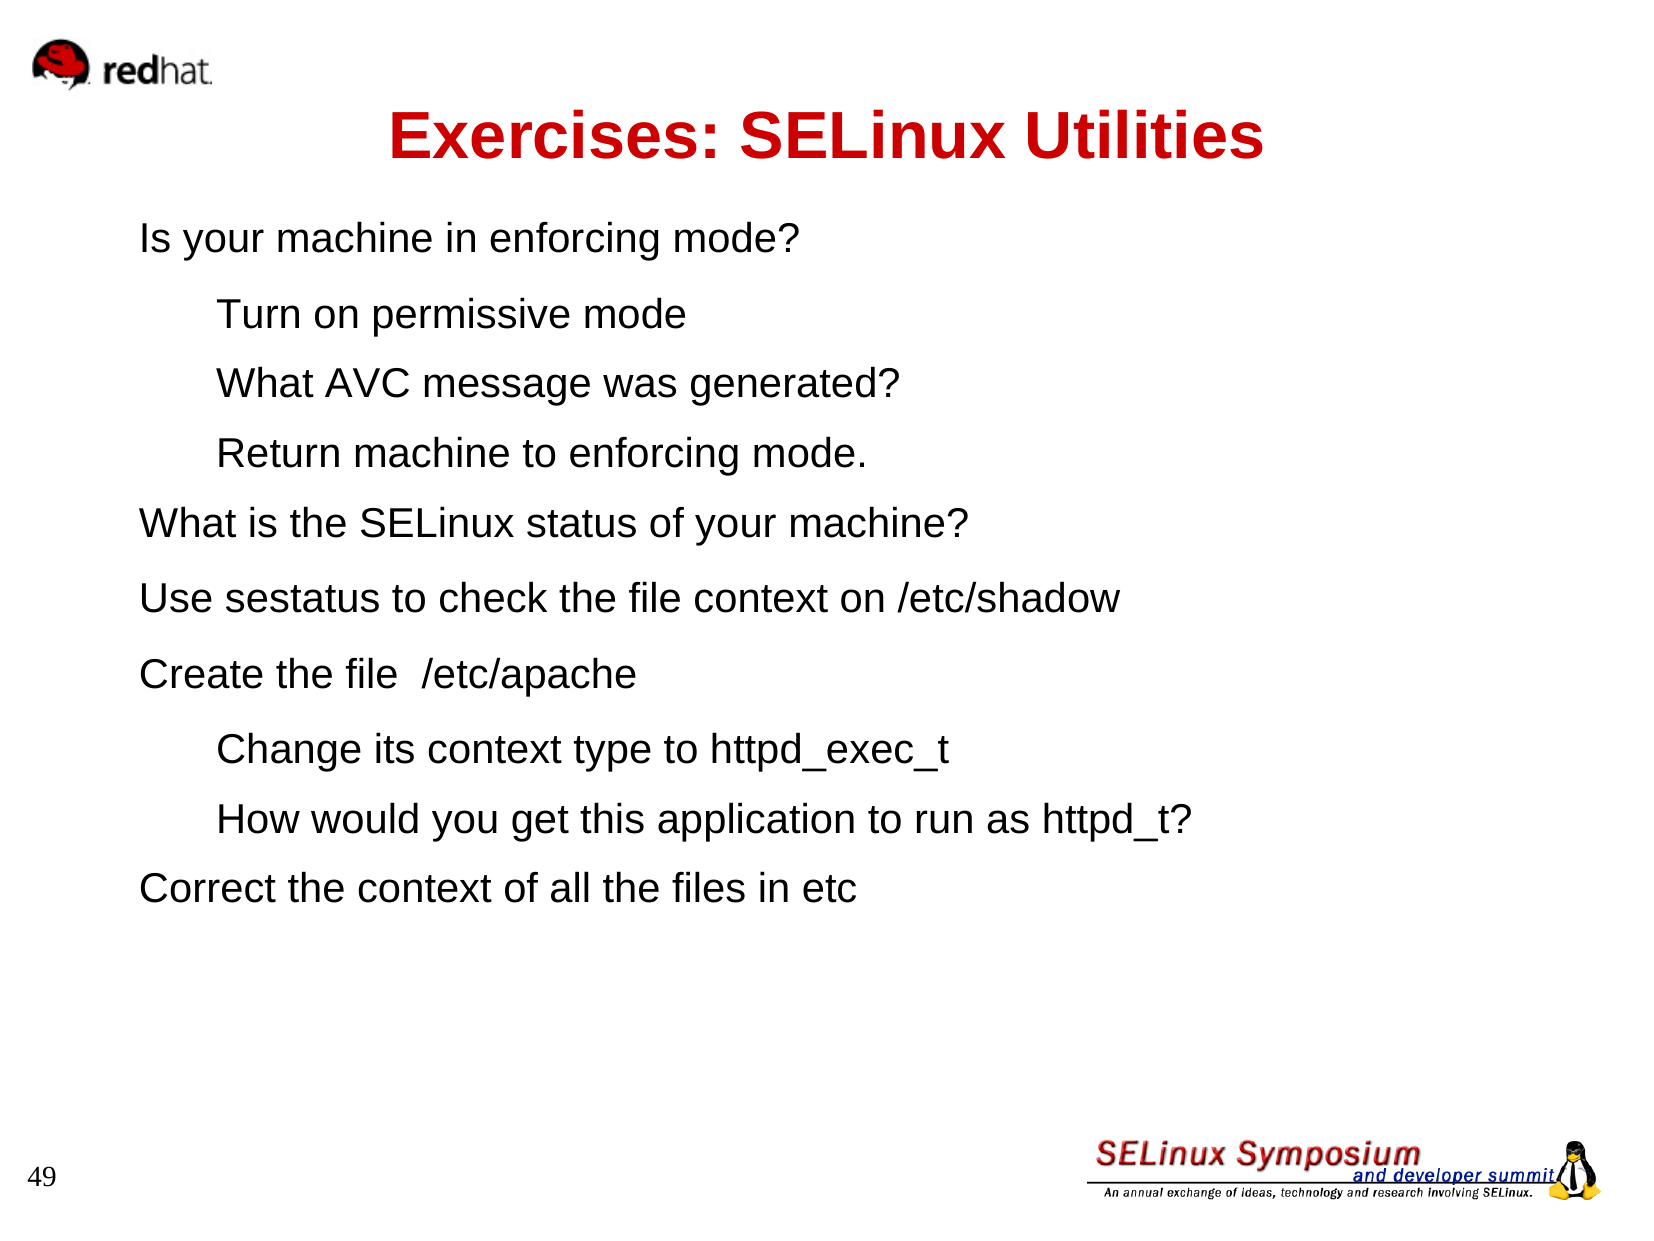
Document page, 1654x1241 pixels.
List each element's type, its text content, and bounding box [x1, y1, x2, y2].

picture [1087, 1135, 1613, 1200]
picture [31, 37, 212, 98]
title Exercises: SELinux Utilities [121, 55, 1534, 214]
list Is your machine in enforcing mode? Turn on permissive mode What AVC message was generated? Return machine to enforcing mode. What is the SELinux status of your machine? Use sestatus to check the file context on /etc/shadow Create the file /etc/apache Change its context type to httpd_exec_t How would you get this application to run as httpd_t? Correct the context of all the files in etc [121, 214, 1534, 1088]
